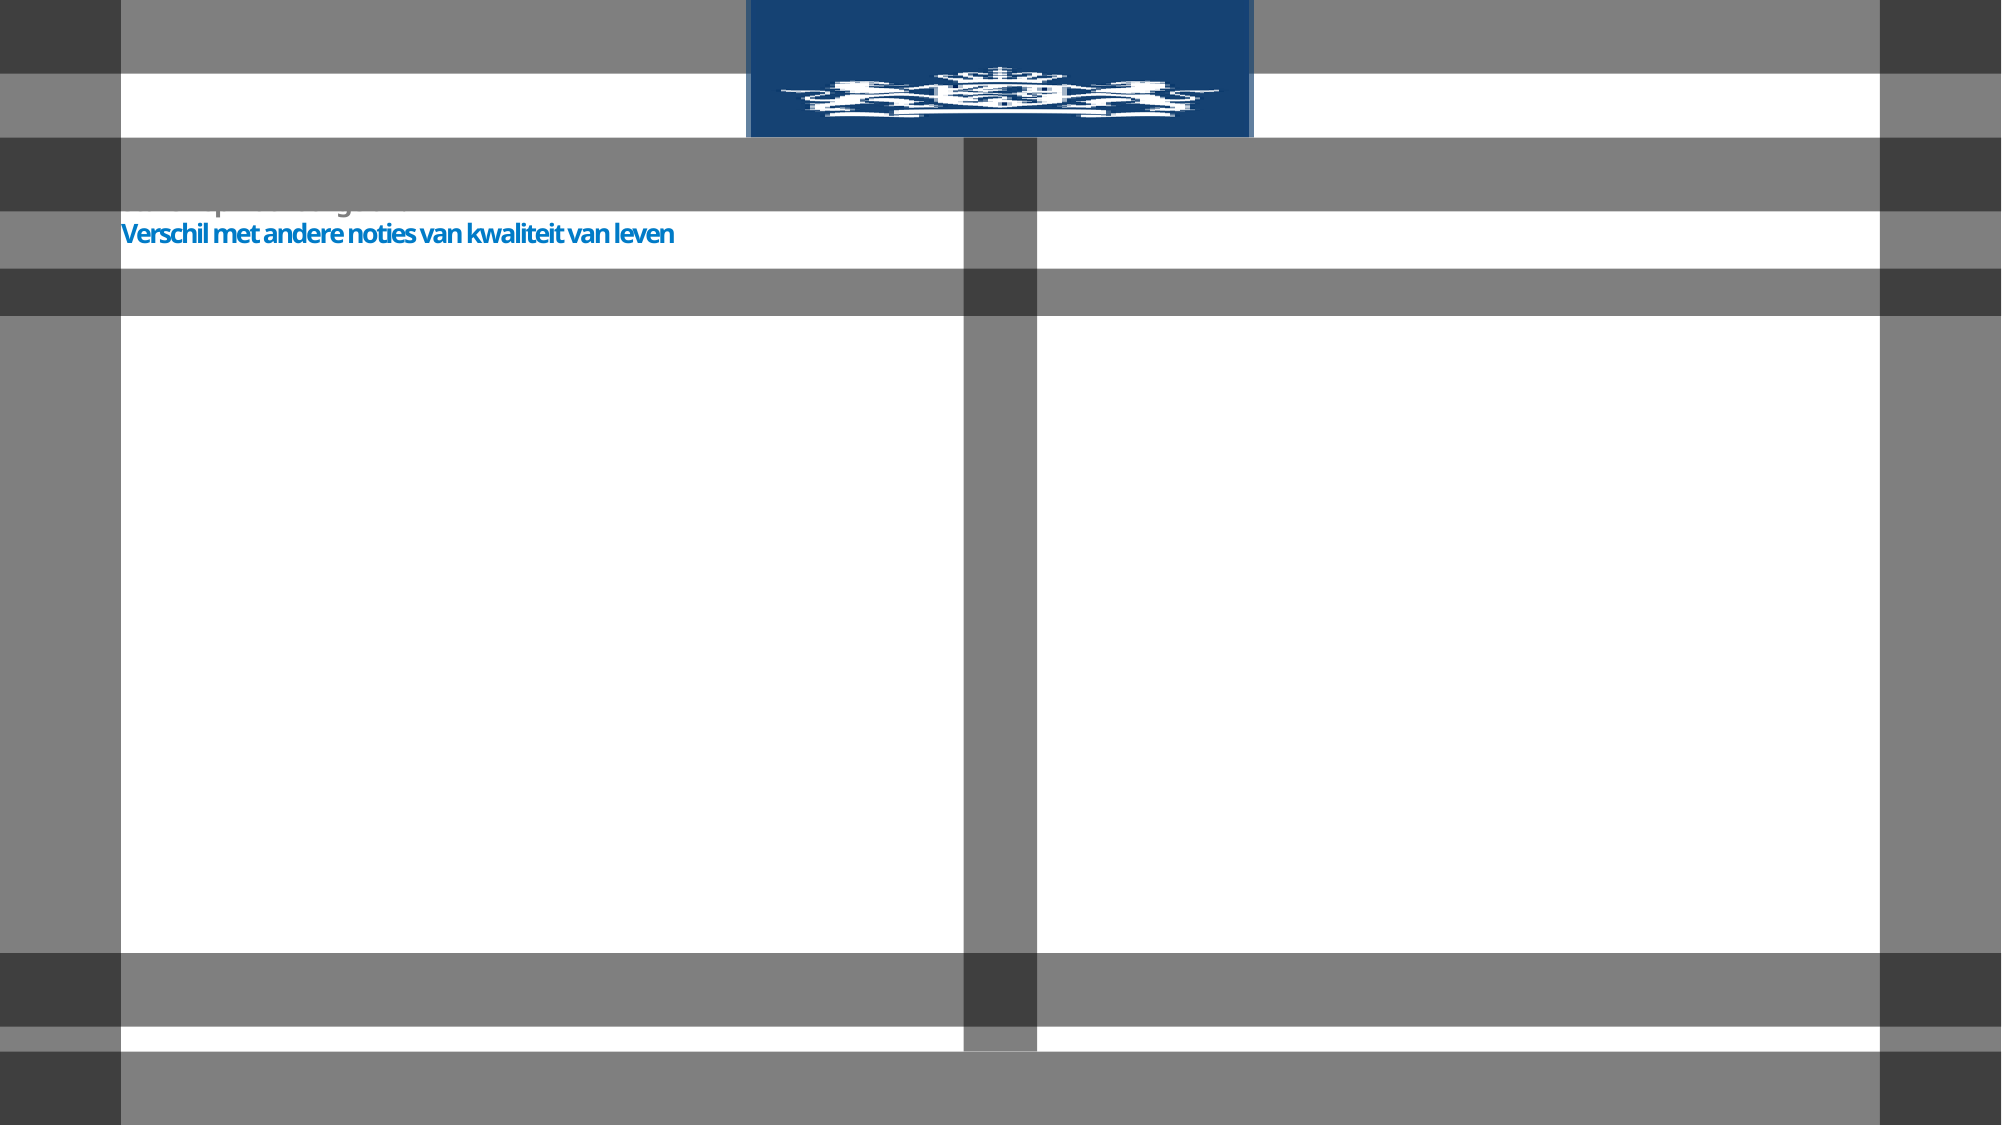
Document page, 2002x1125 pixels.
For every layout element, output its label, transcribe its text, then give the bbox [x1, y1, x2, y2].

title Sturen op wat voor geluk? Verschil met andere noties van kwaliteit van leven [121, 184, 1880, 250]
